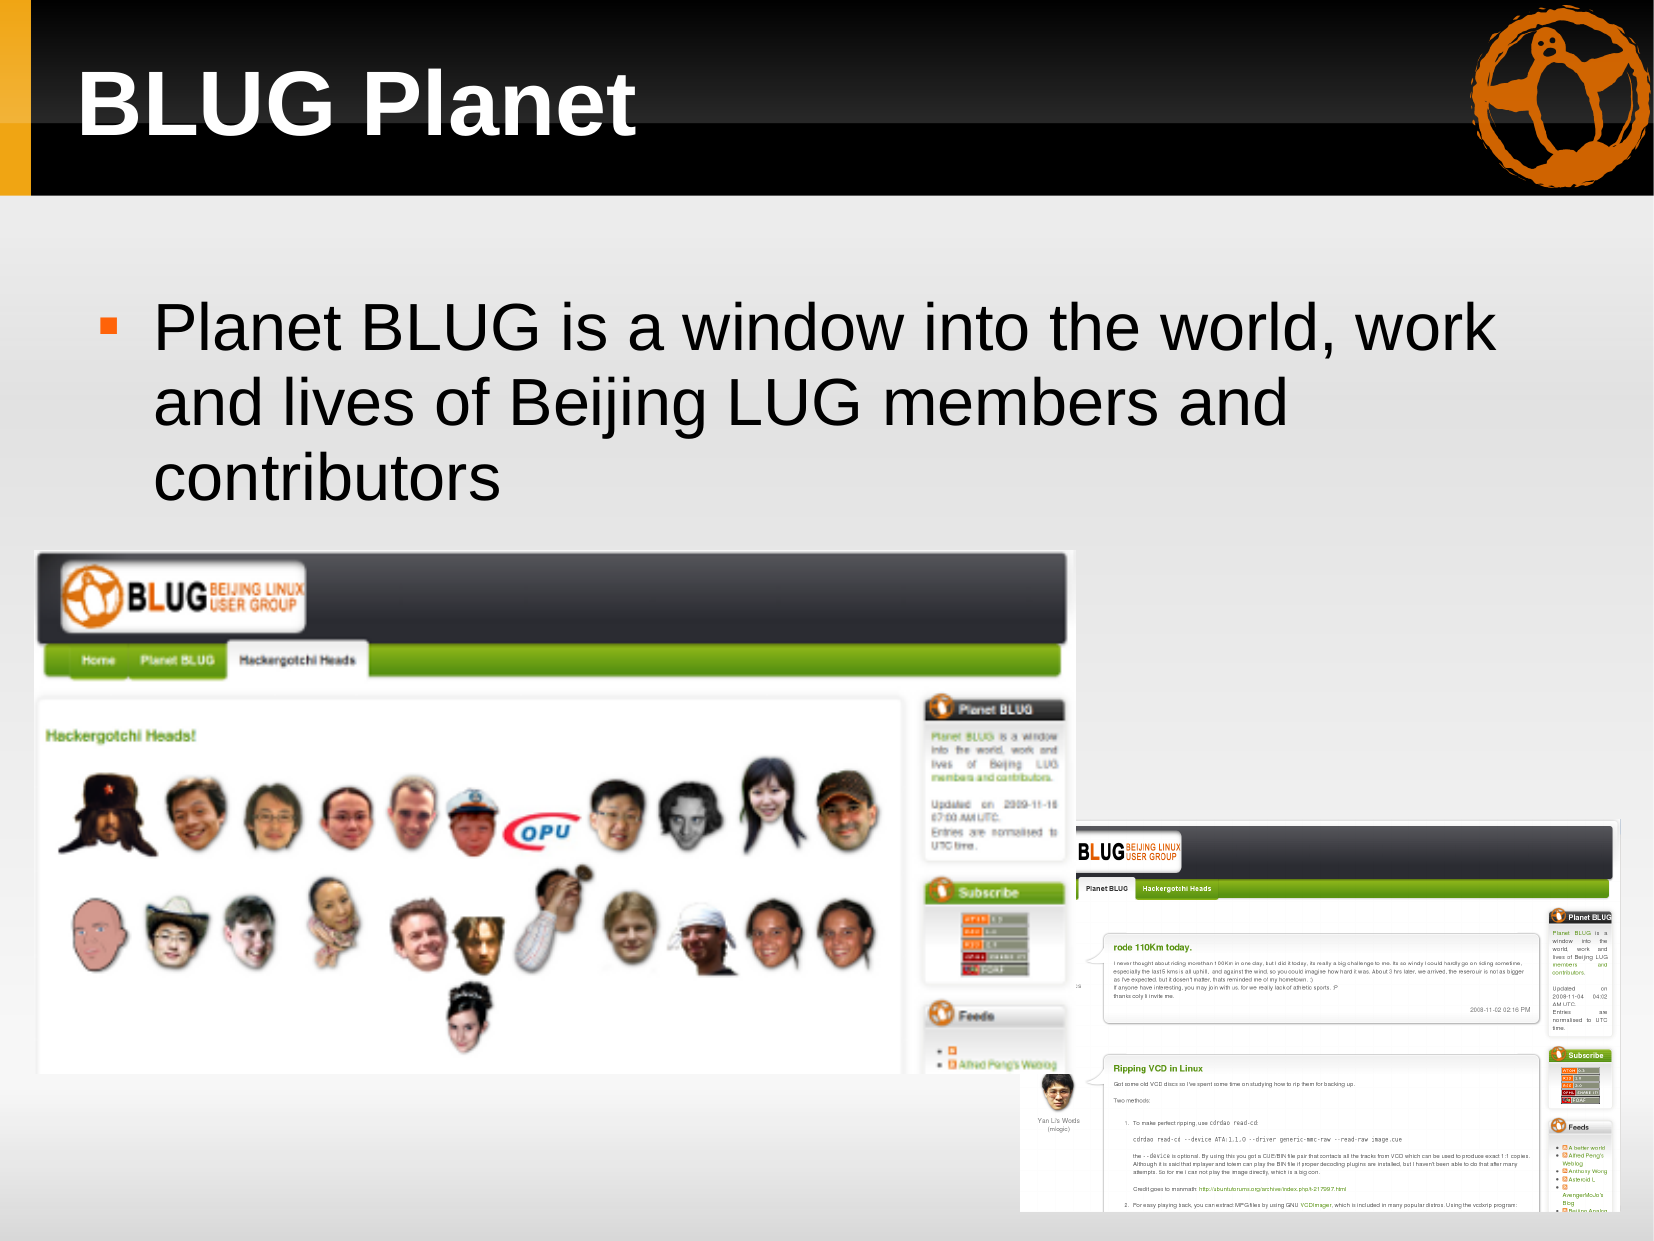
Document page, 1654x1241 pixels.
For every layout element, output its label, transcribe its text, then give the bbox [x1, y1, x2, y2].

list Planet BLUG is a window into the world, work and lives of Beijing LUG members and contributors [82, 290, 1571, 1109]
picture [0, 0, 1654, 1241]
title BLUG Planet [76, 0, 1565, 208]
